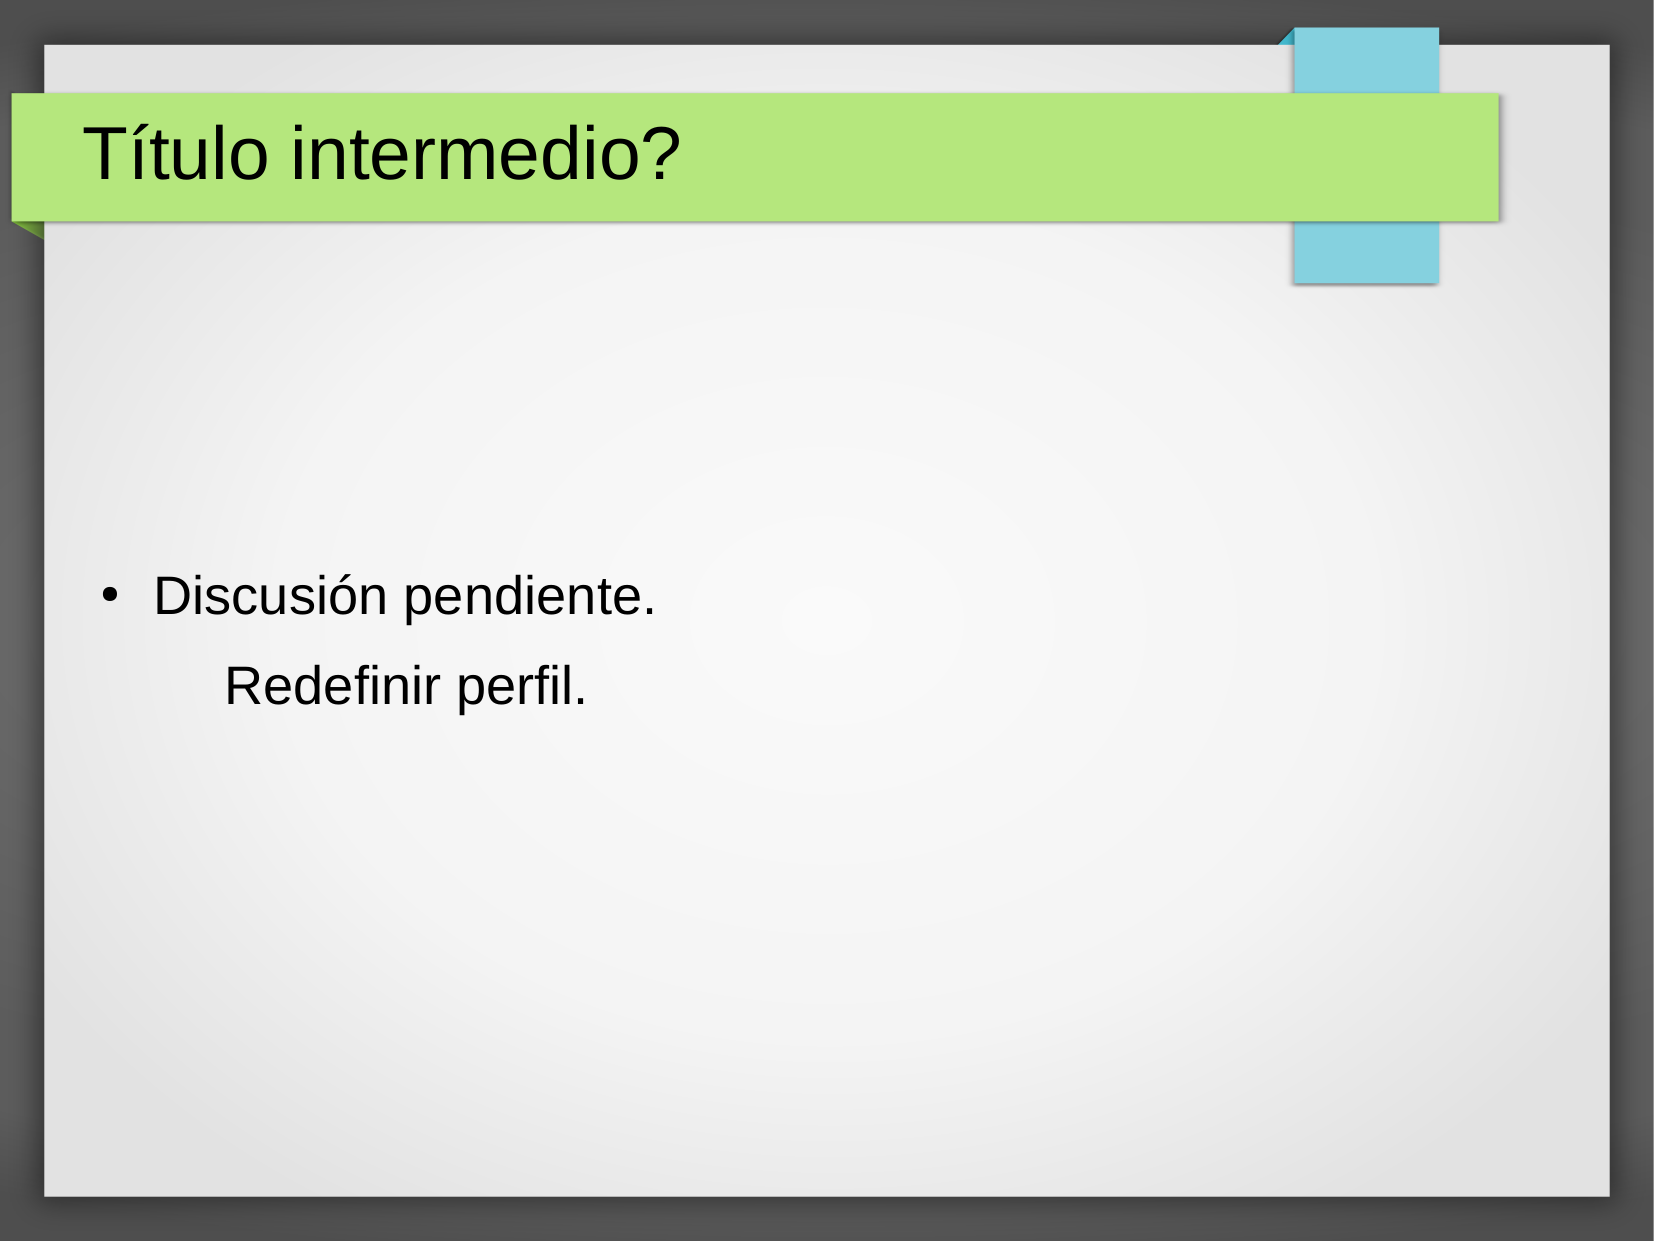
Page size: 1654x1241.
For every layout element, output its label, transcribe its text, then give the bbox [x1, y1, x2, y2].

title Título intermedio? [82, 94, 1264, 213]
list Discusión pendiente. Redefinir perfil. [82, 295, 1571, 1015]
picture [0, 0, 1654, 1241]
